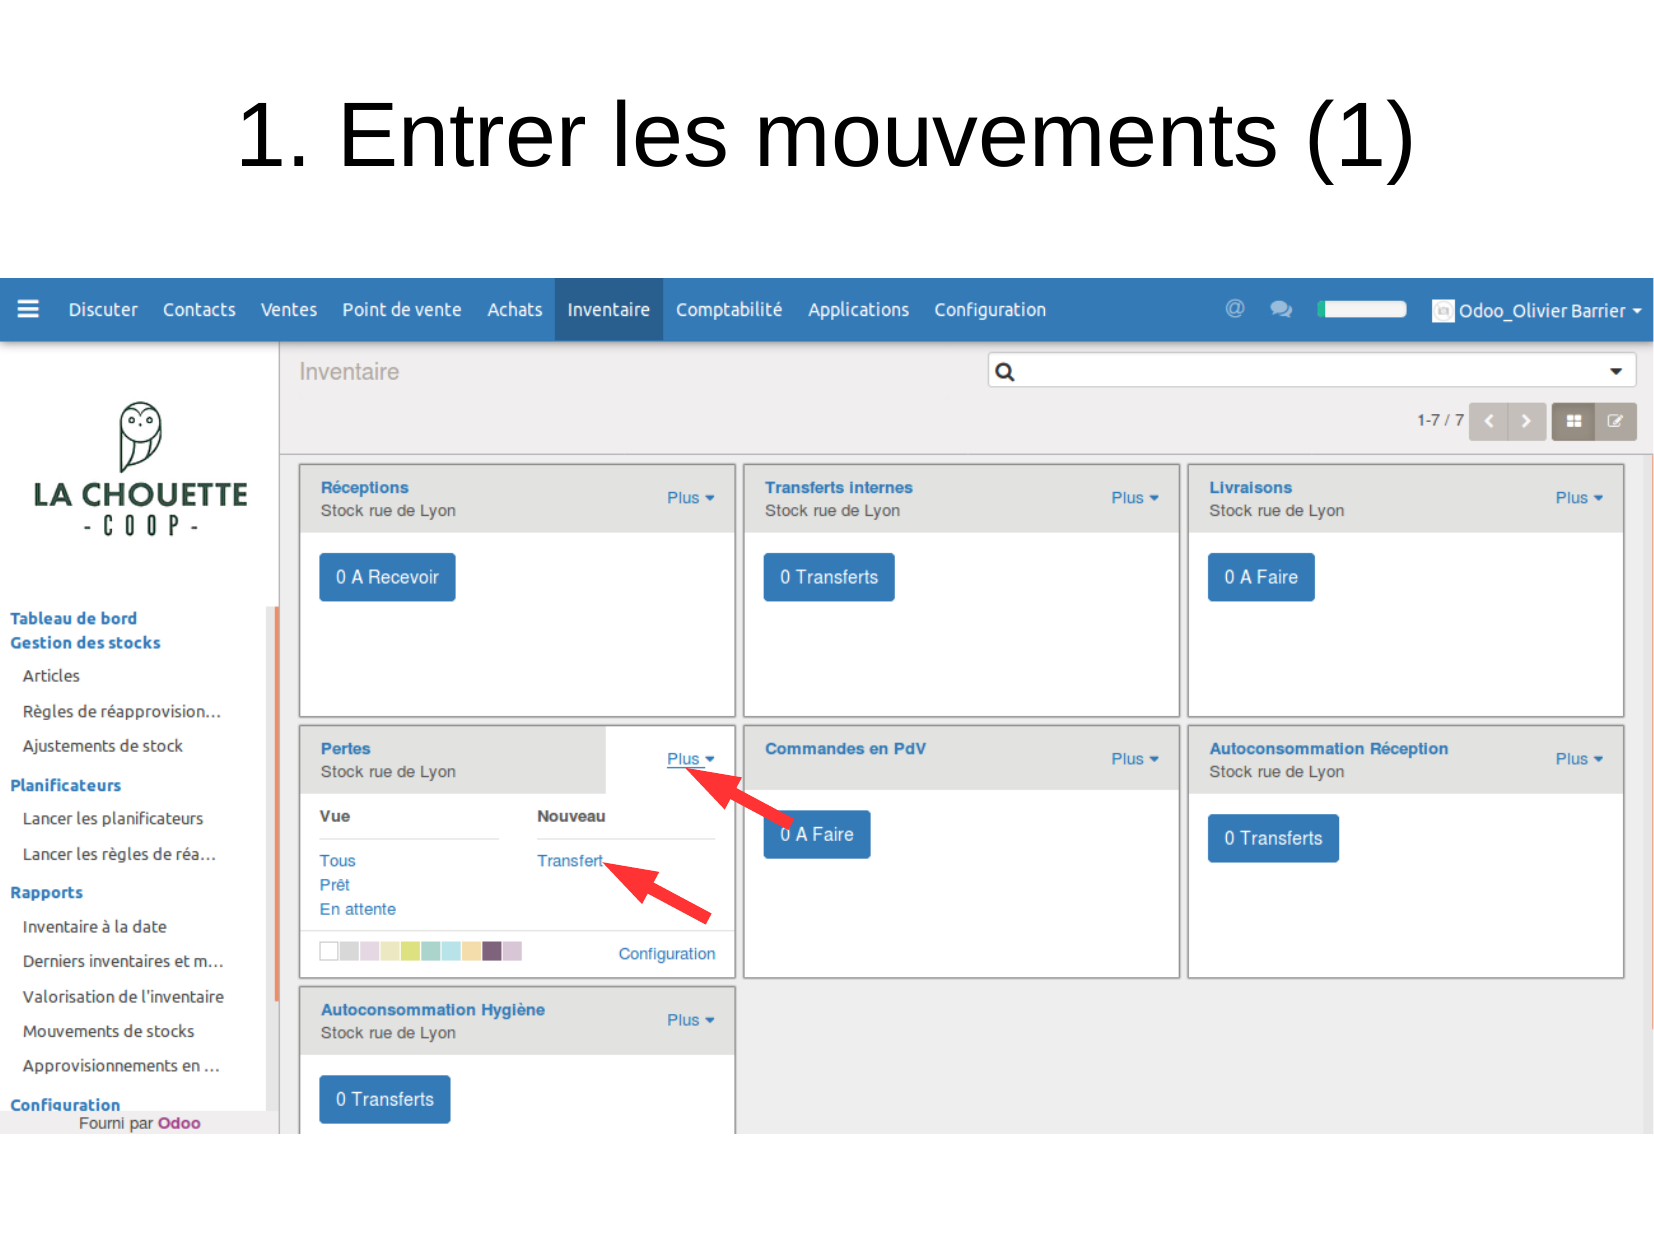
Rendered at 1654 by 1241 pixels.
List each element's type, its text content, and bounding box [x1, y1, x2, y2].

picture [0, 278, 1654, 1134]
title 1. Entrer les mouvements (1) [82, 31, 1571, 239]
